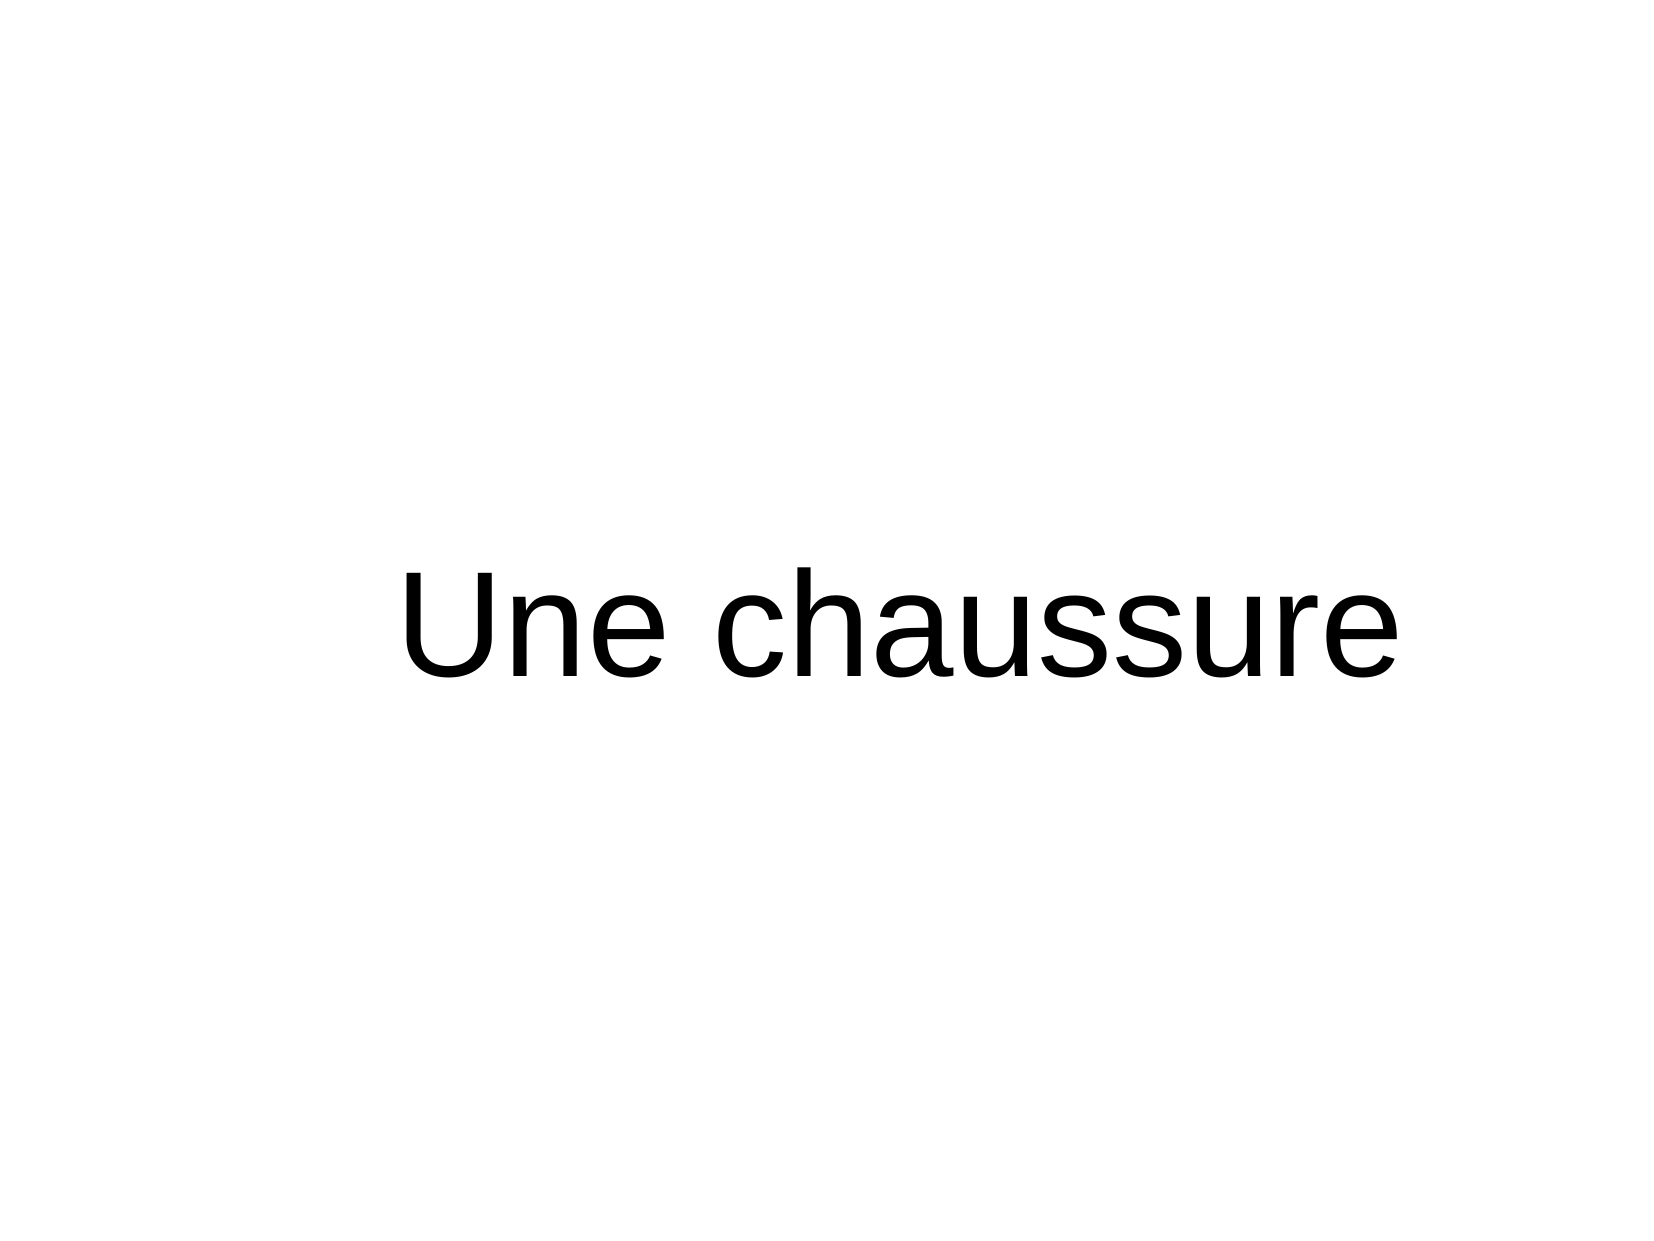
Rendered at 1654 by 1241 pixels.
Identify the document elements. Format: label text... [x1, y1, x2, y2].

text_box Une chaussure [380, 533, 1447, 717]
